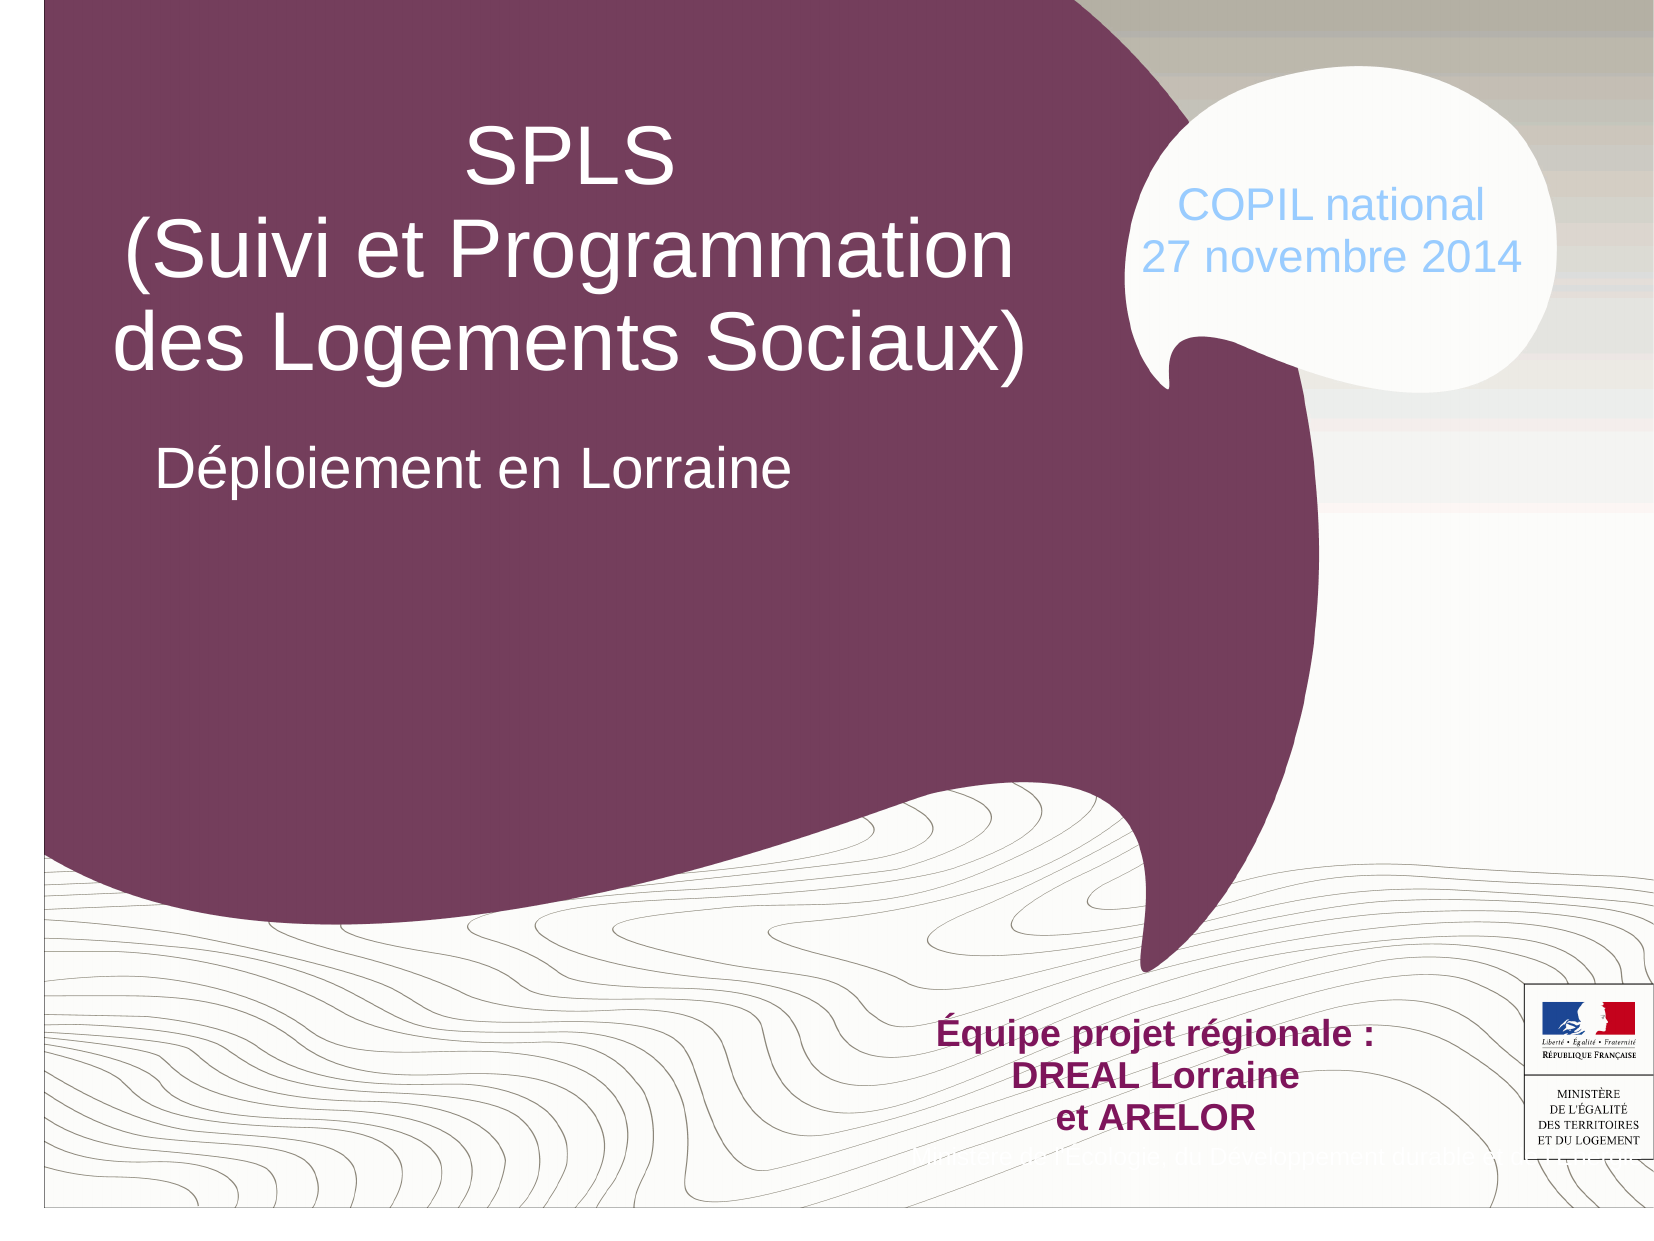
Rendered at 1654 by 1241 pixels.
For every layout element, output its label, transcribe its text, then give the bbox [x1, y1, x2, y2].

title SPLS (Suivi et Programmation des Logements Sociaux) [92, 93, 1049, 405]
text_box Déploiement en Lorraine [139, 428, 1006, 528]
subtitle COPIL national 27 novembre 2014 [1127, 137, 1537, 324]
picture [44, 0, 1654, 1208]
text_box Équipe projet régionale : DREAL Lorraine et ARELOR [899, 1004, 1413, 1146]
